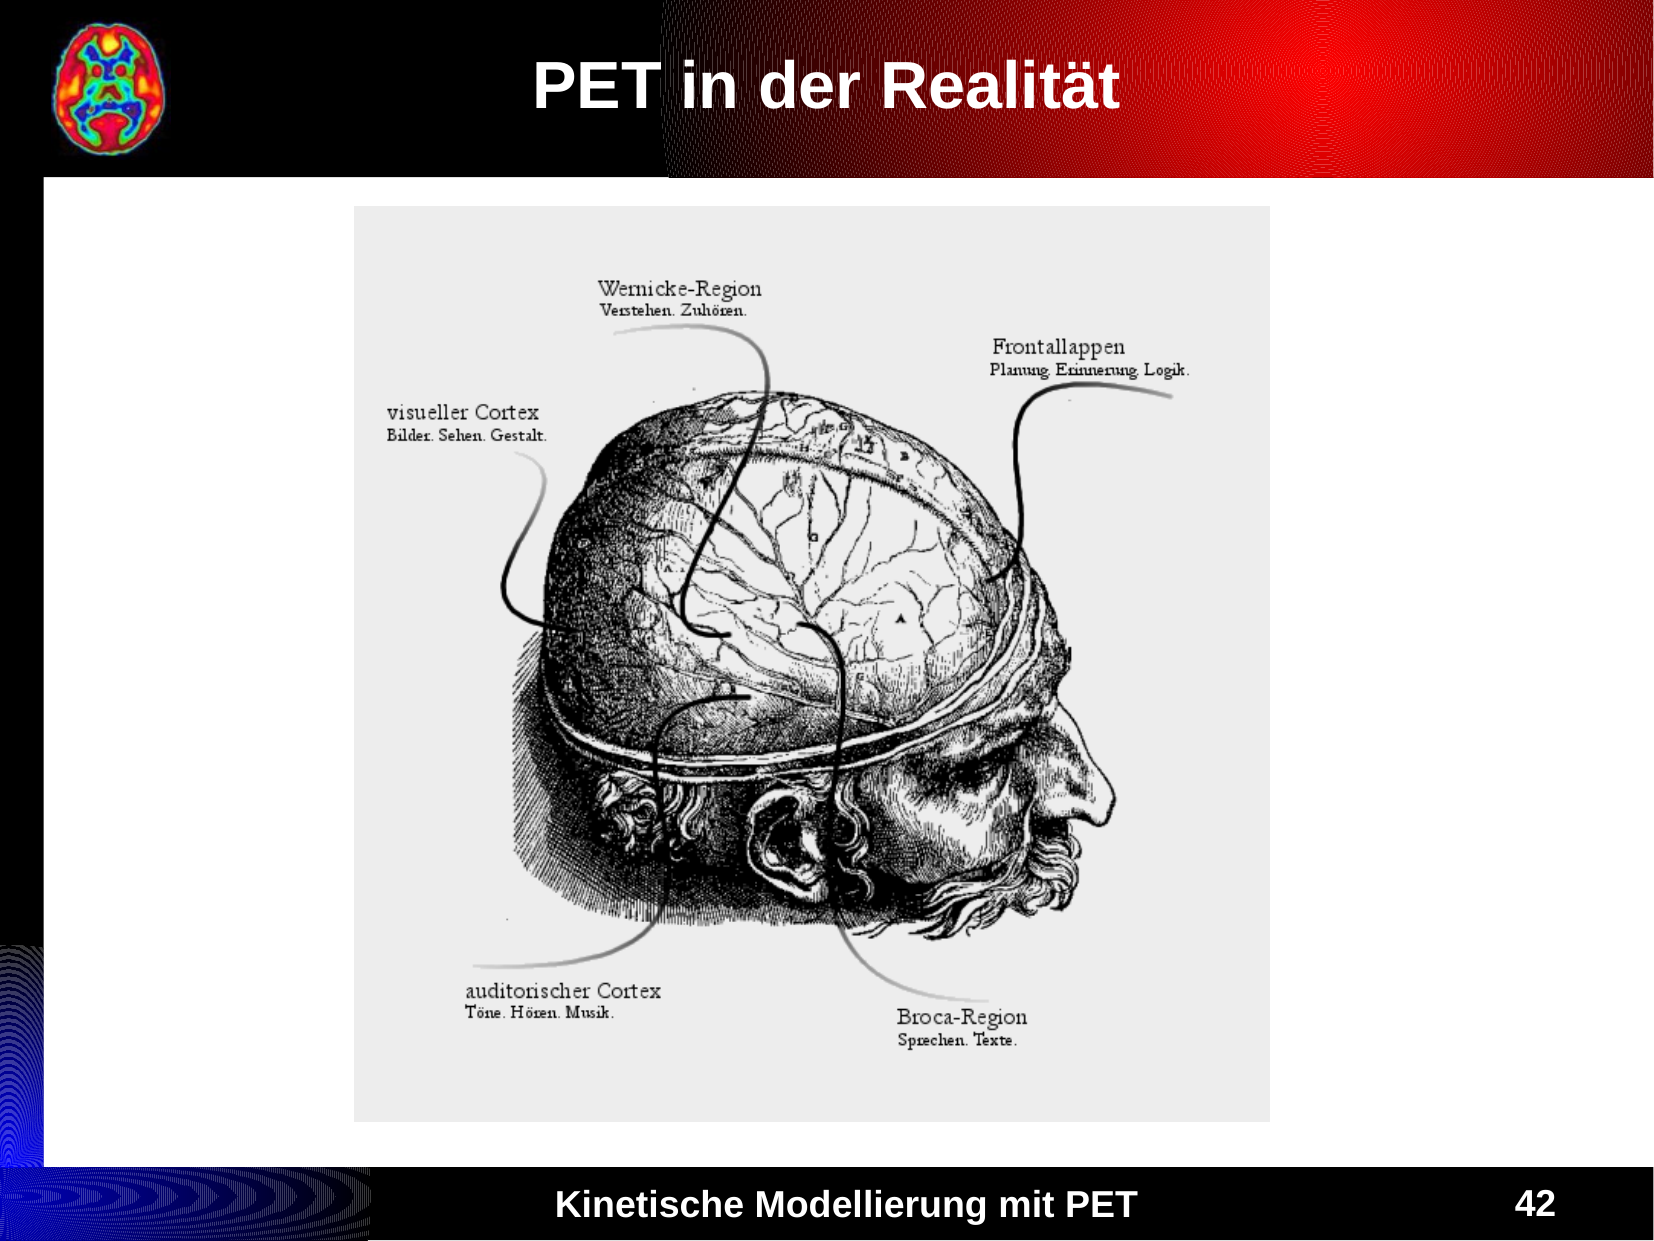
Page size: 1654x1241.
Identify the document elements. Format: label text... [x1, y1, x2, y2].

picture [354, 206, 1270, 1123]
picture [51, 17, 115, 160]
text_box Kinetische Modellierung mit PET [512, 1176, 1182, 1235]
title PET in der Realität [115, 11, 1539, 160]
text_box 55 [1422, 1175, 1649, 1234]
text_box [0, 0, 1654, 1241]
